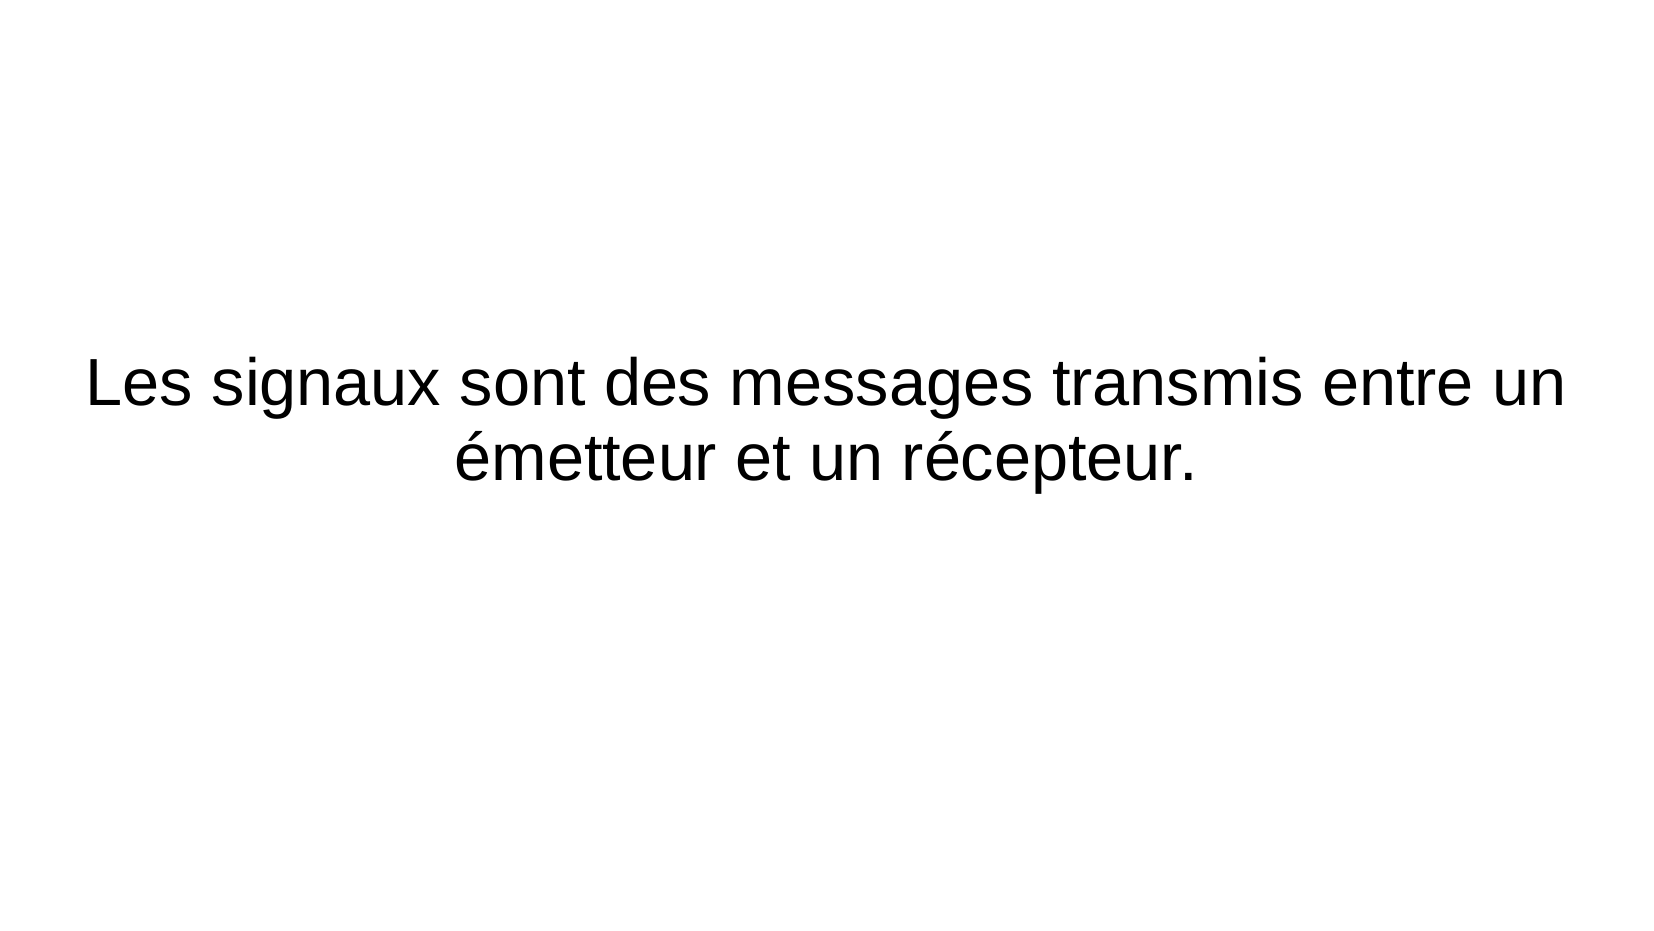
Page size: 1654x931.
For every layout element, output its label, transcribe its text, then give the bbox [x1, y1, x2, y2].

subtitle Les signaux sont des messages transmis entre un émetteur et un récepteur. [82, 82, 1571, 758]
